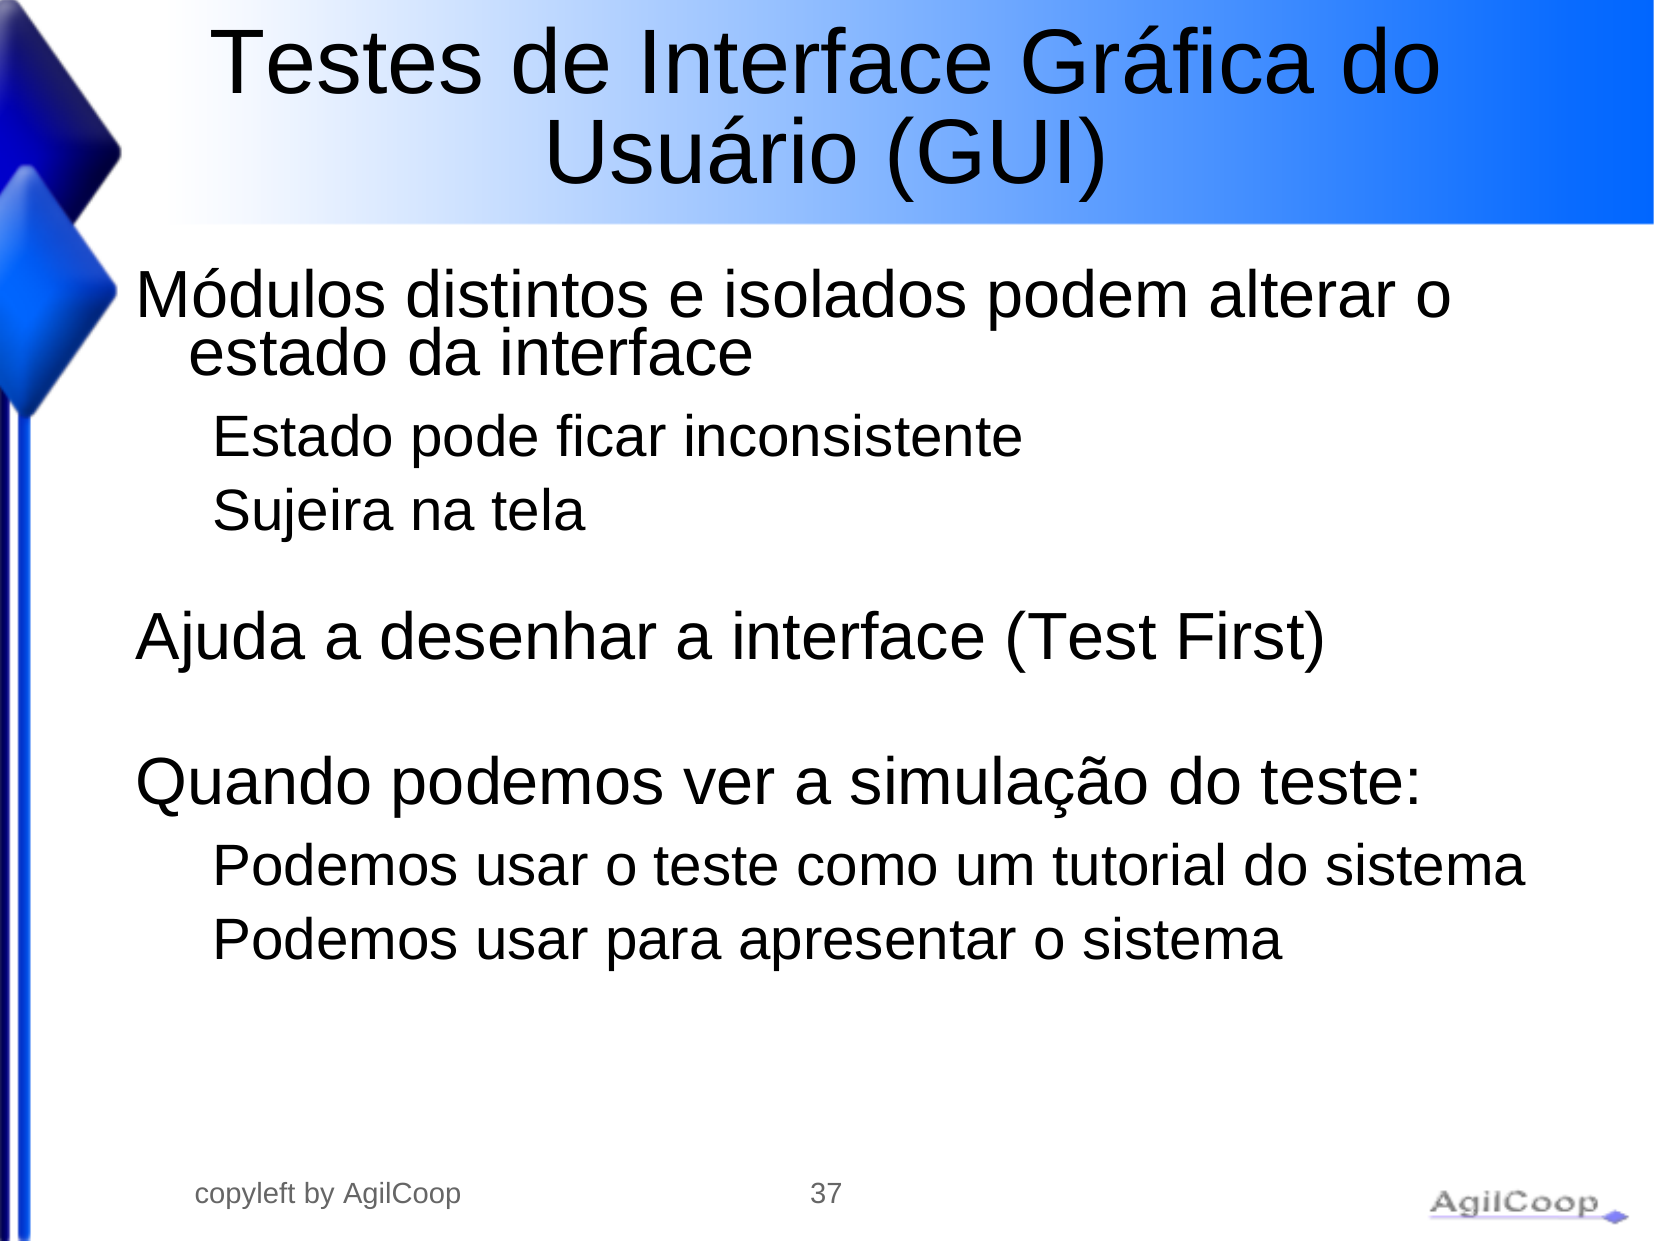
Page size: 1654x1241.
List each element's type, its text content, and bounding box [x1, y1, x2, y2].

list Módulos distintos e isolados podem alterar o estado da interface Estado pode ficar inconsistente Sujeira na tela Ajuda a desenhar a interface (Test First) Quando podemos ver a simulação do teste: Podemos usar o teste como um tutorial do sistema Podemos usar para apresentar o sistema [118, 271, 1607, 1009]
title Testes de Interface Gráfica do Usuário (GUI) [82, 8, 1571, 216]
picture [0, 0, 1654, 1241]
